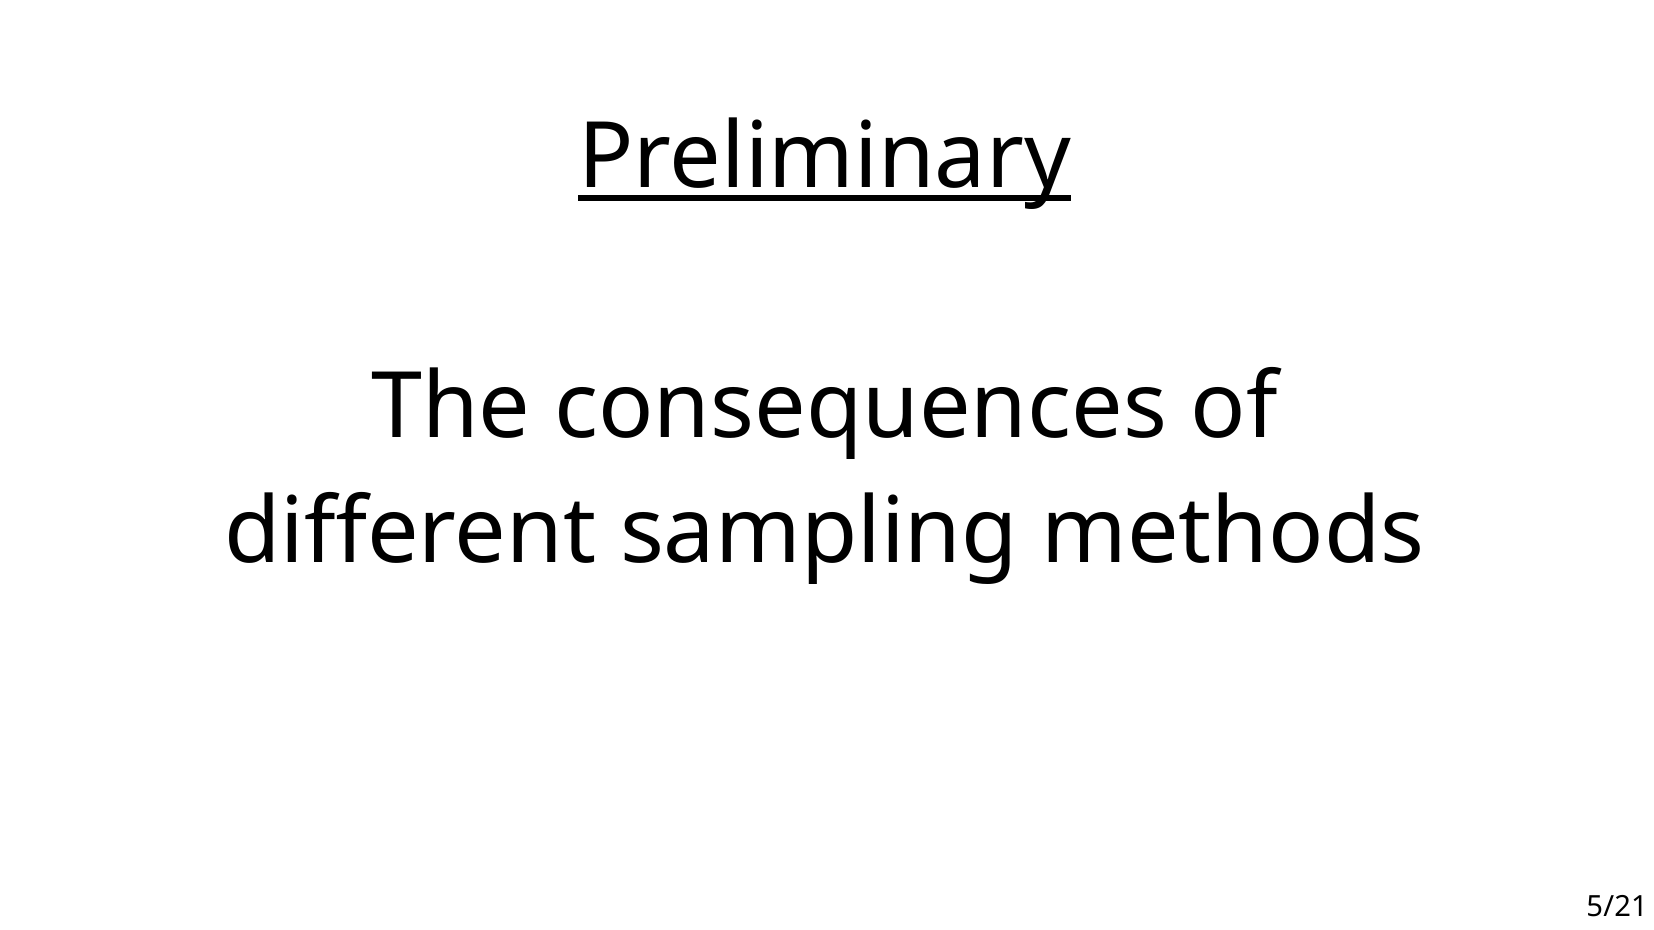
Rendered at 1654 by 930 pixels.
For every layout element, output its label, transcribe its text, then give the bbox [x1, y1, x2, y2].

title Preliminary The consequences of different sampling methods [30, 17, 1621, 663]
